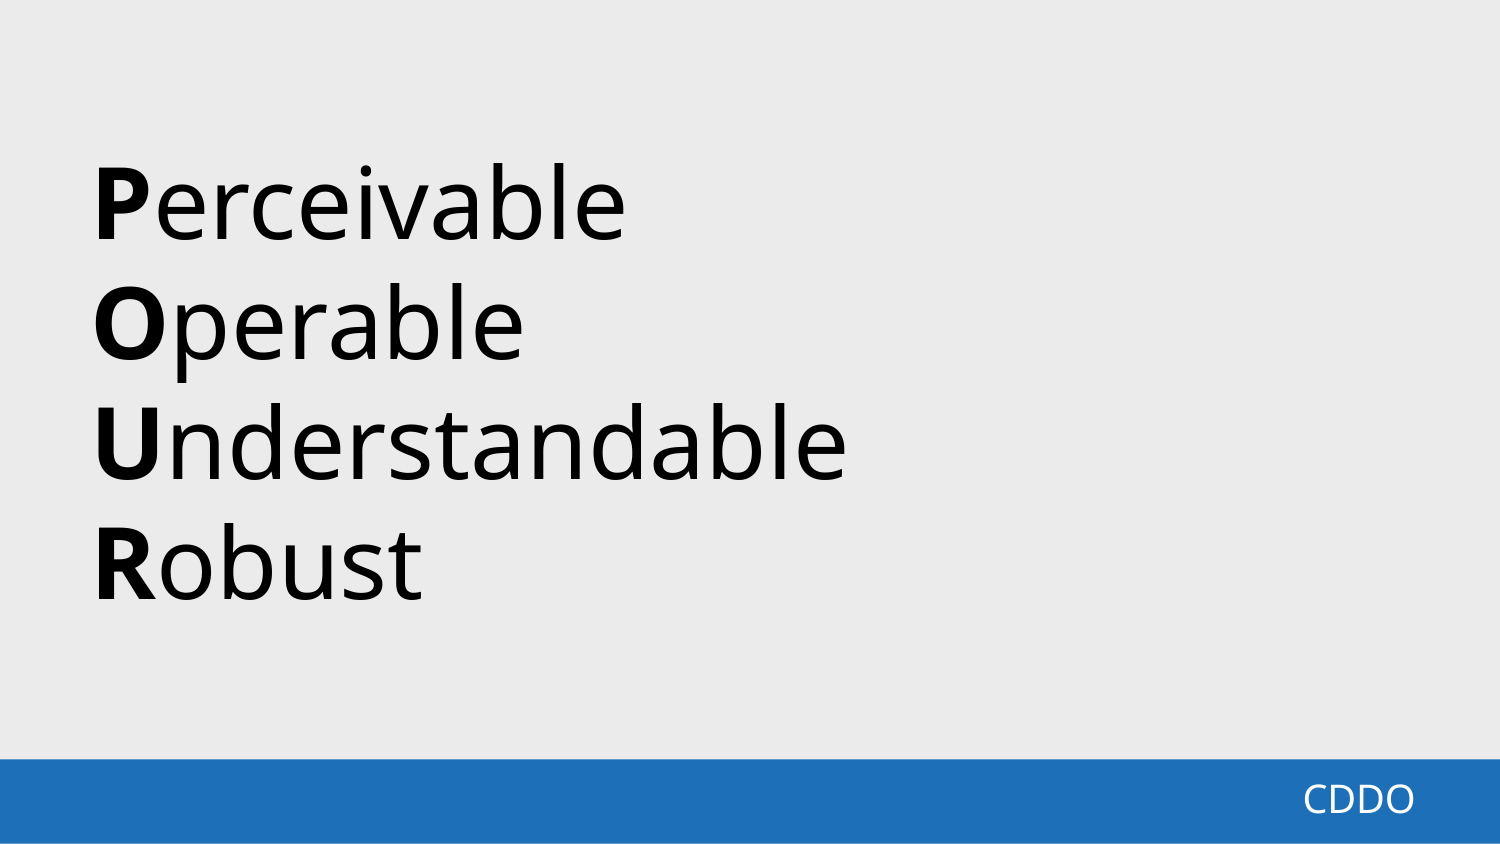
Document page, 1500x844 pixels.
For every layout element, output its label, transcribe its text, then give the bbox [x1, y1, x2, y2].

text_box Perceivable Operable Understandable Robust [87, 0, 1416, 760]
